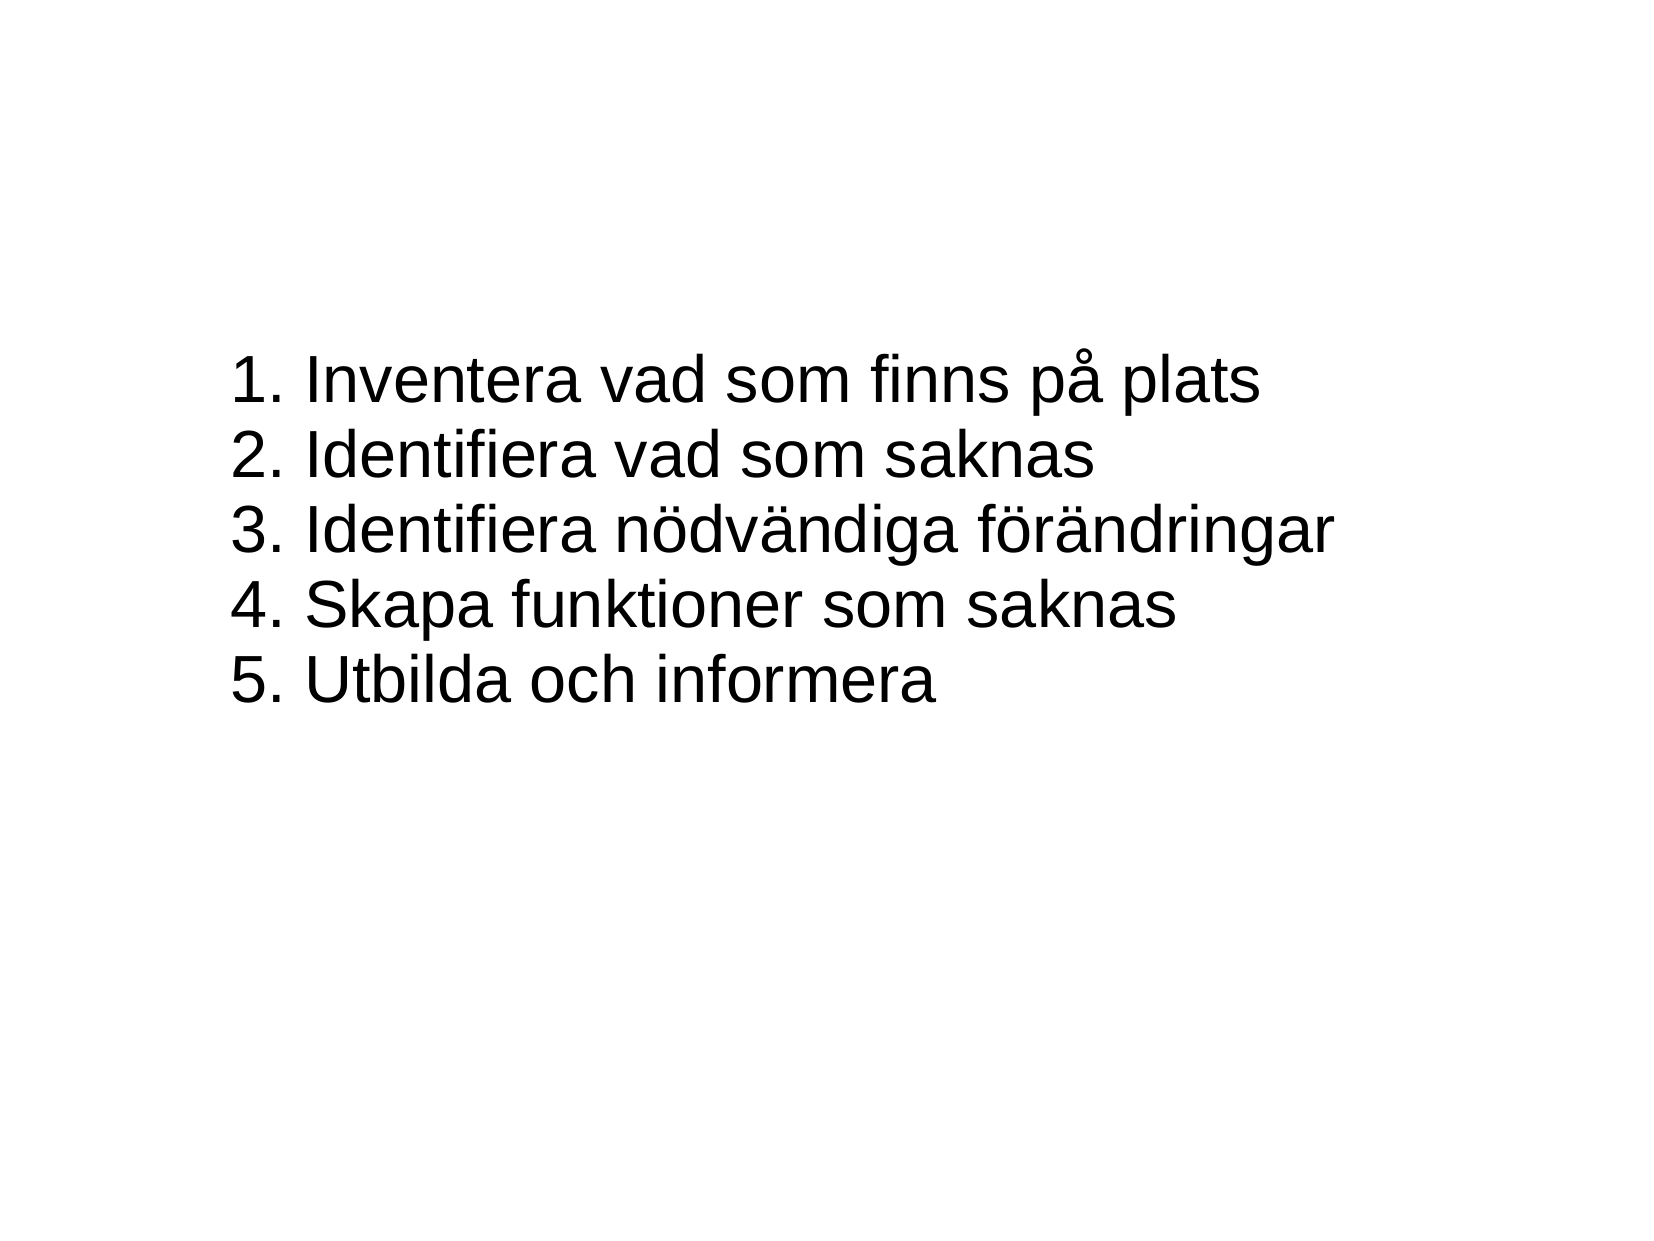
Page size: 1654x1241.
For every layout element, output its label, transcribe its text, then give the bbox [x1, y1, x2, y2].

subtitle 1. Inventera vad som finns på plats 2. Identifiera vad som saknas 3. Identifiera nödvändiga förändringar 4. Skapa funktioner som saknas 5. Utbilda och informera [82, 49, 1571, 1010]
